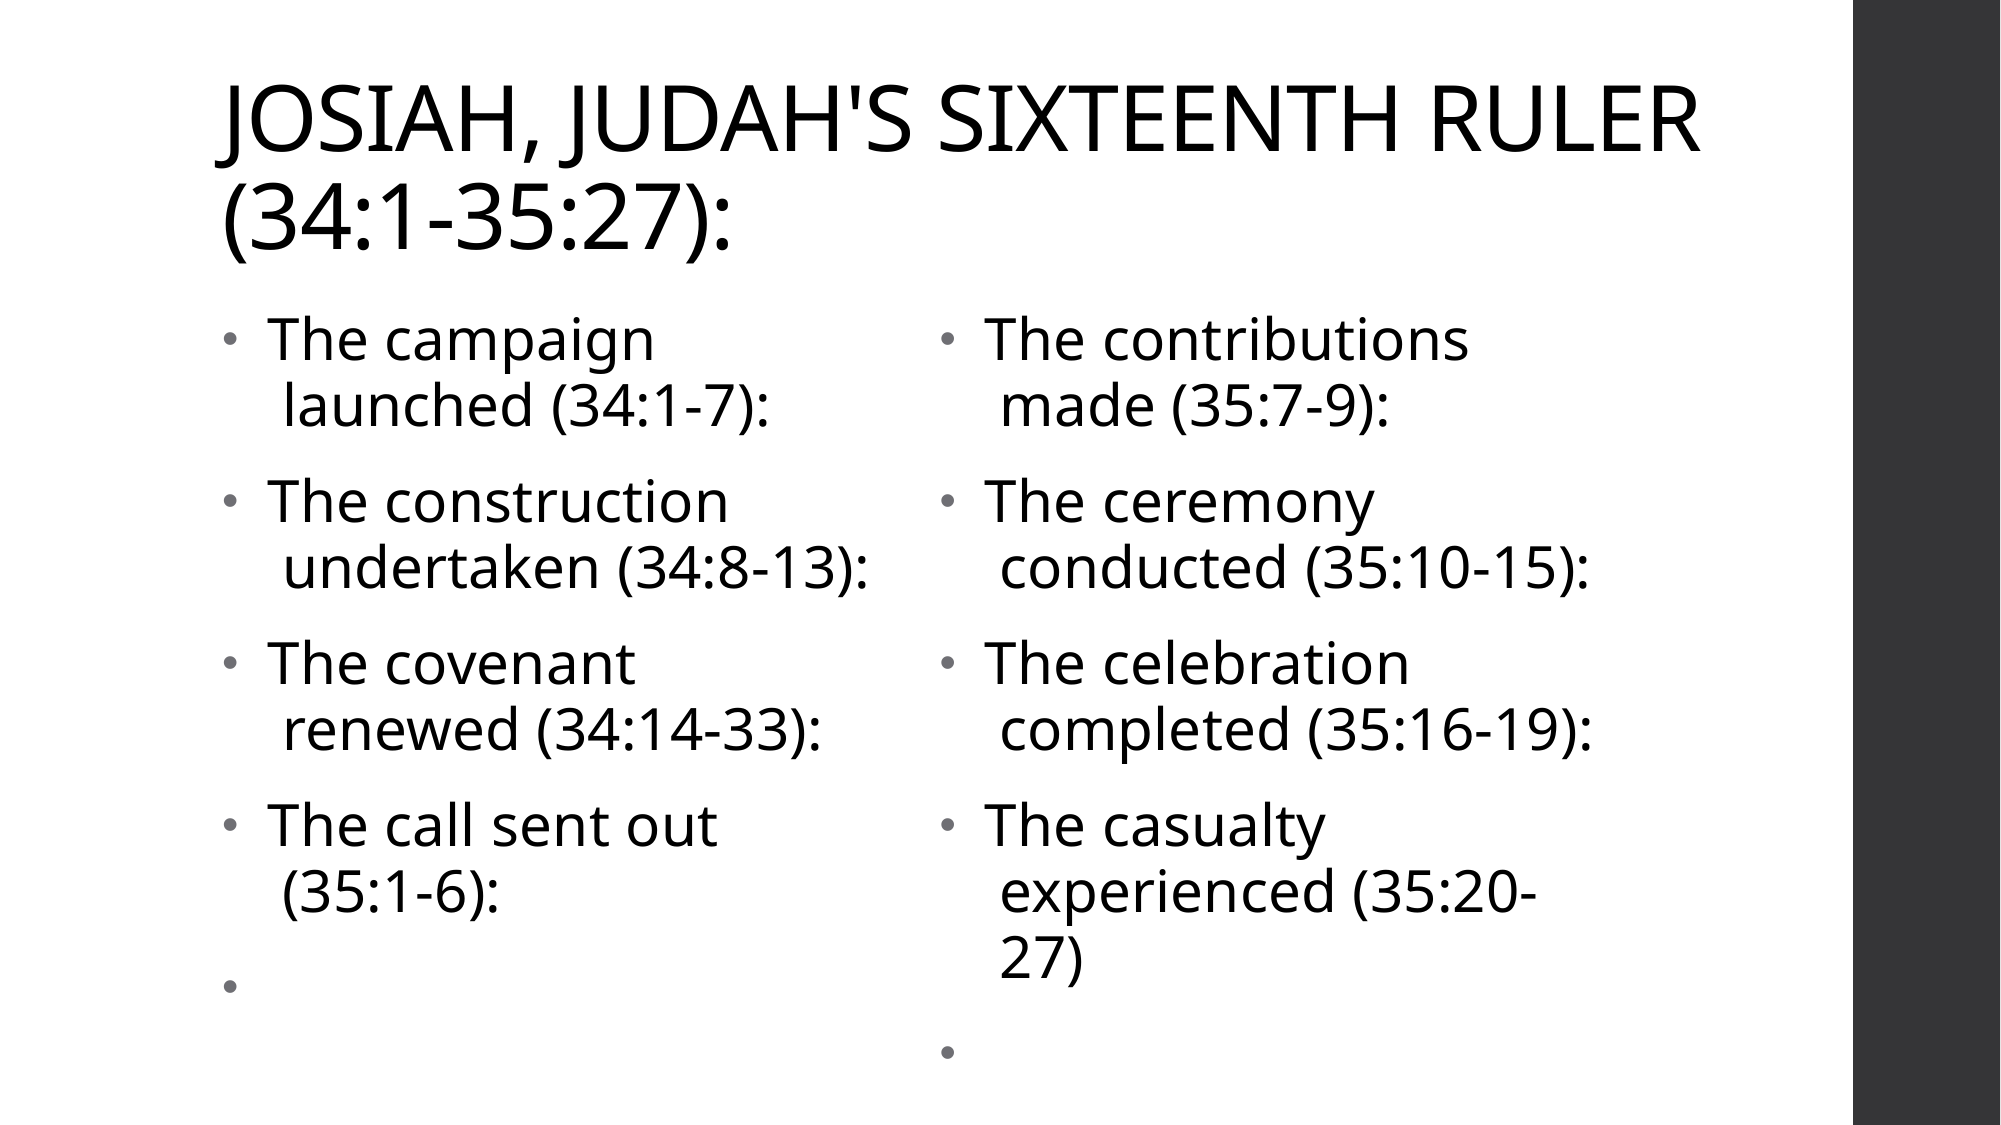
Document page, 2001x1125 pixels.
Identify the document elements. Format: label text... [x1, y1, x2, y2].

list The campaign launched (34:1-7): The construction undertaken (34:8-13): The covenant renewed (34:14-33): The call sent out (35:1-6): [207, 299, 900, 1014]
title JOSIAH, JUDAH'S SIXTEENTH RULER (34:1-35:27): [206, 60, 1797, 278]
list The contributions made (35:7-9): The ceremony conducted (35:10-15): The celebration completed (35:16-19): The casualty experienced (35:20-27) [924, 299, 1617, 1014]
